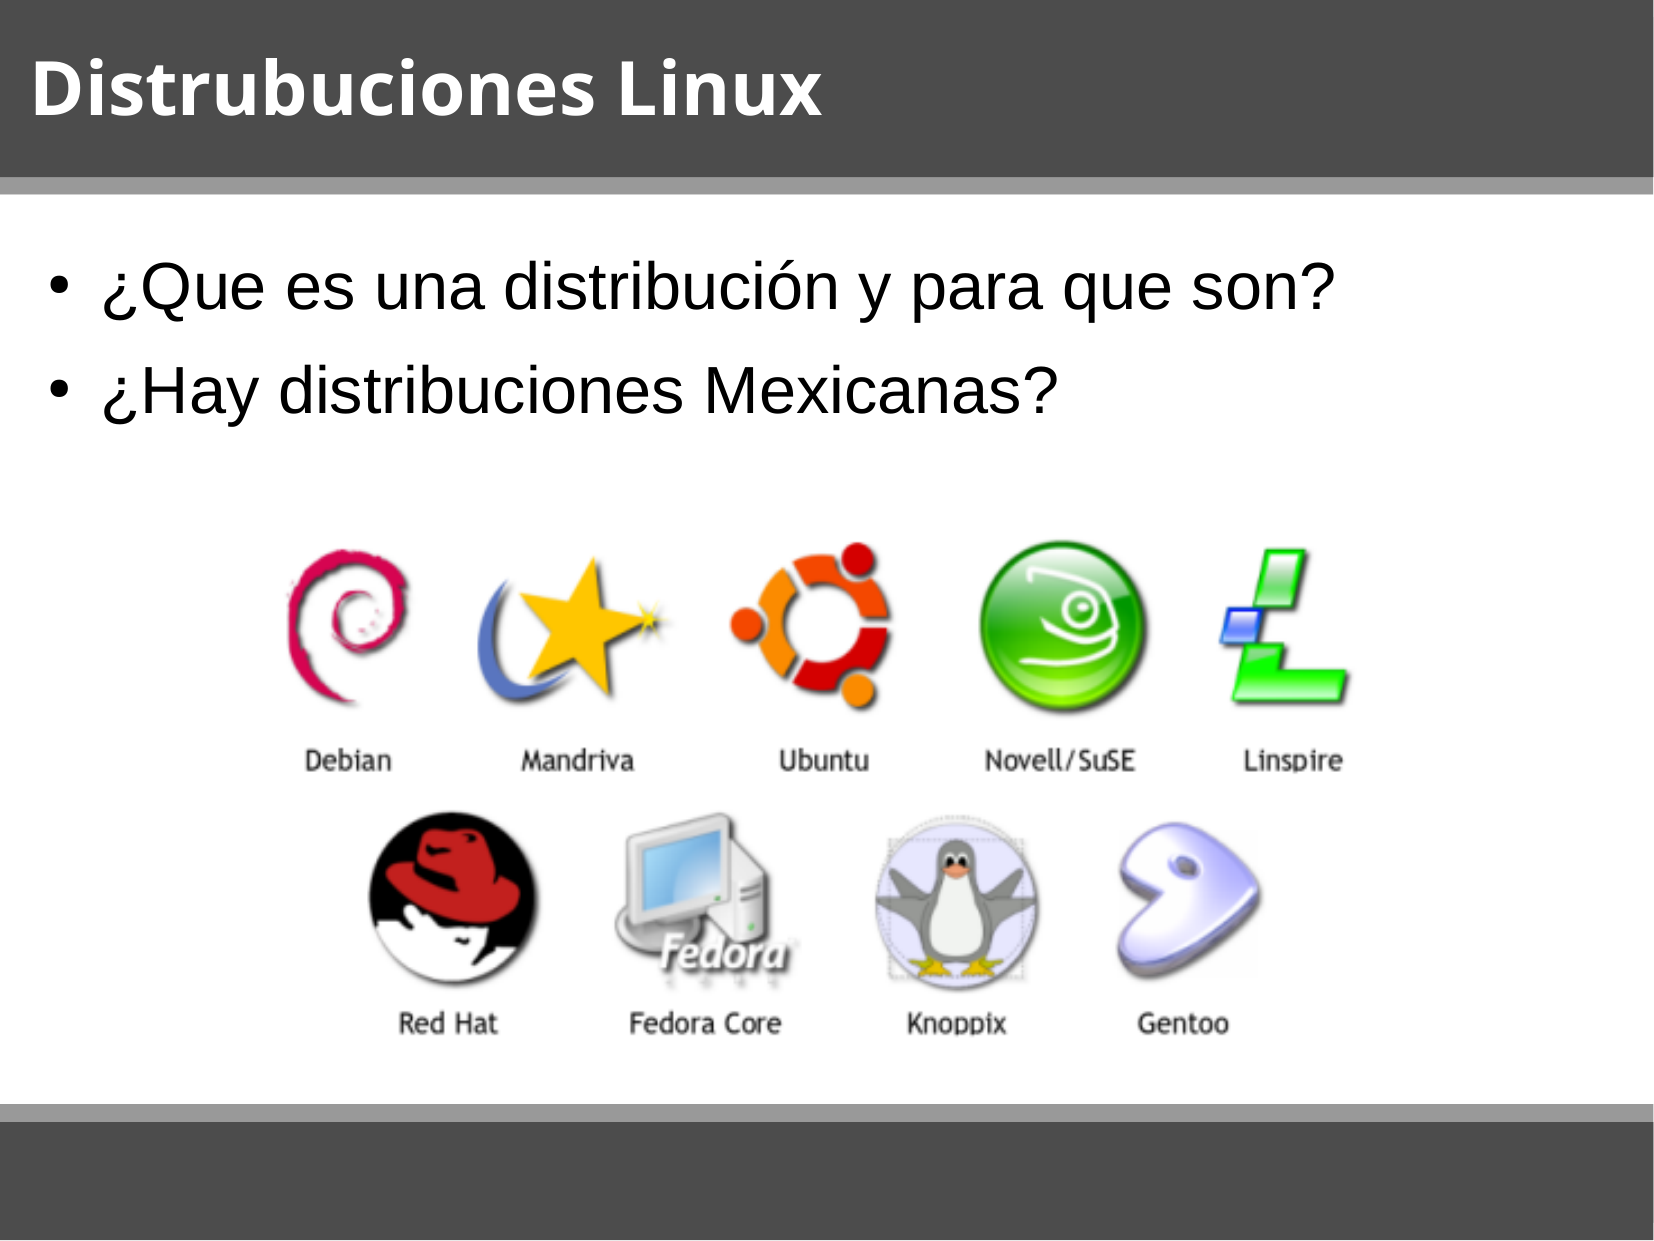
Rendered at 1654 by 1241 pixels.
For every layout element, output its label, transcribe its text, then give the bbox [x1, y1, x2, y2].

title Distrubuciones Linux [29, 15, 1654, 158]
picture [265, 513, 1388, 1063]
list ¿Que es una distribución y para que son? ¿Hay distribuciones Mexicanas? [29, 248, 1625, 467]
